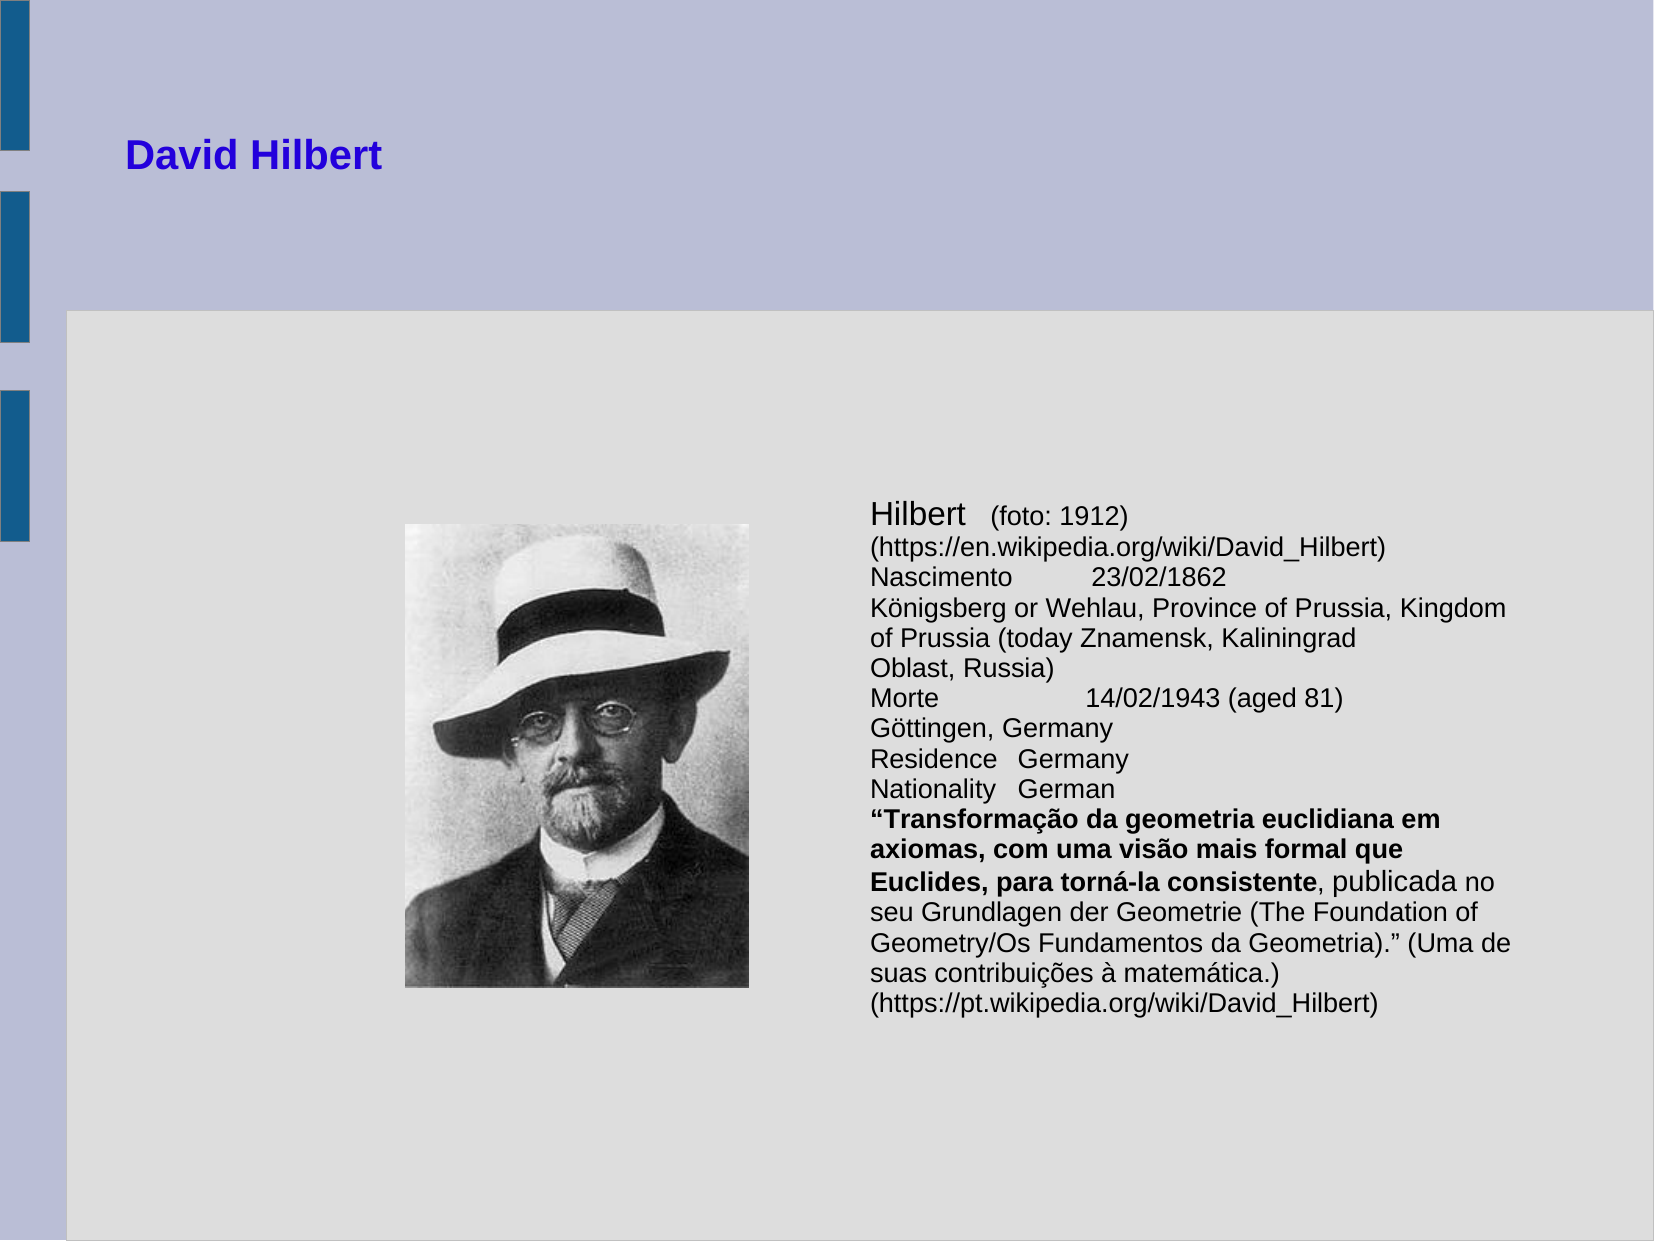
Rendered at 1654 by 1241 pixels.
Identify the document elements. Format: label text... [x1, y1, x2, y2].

picture [405, 524, 749, 988]
text_box Hilbert (foto: 1912) (https://en.wikipedia.org/wiki/David_Hilbert) Nascimento 23/02/1862 Königsberg or Wehlau, Province of Prussia, Kingdom of Prussia (today Znamensk, Kaliningrad Oblast, Russia) Morte 14/02/1943 (aged 81) Göttingen, Germany Residence Germany Nationality German “Transformação da geometria euclidiana em axiomas, com uma visão mais formal que Euclides, para torná-la consistente, publicada no seu Grundlagen der Geometrie (The Foundation of Geometry/Os Fundamentos da Geometria).” (Uma de suas contribuições à matemática.) (https://pt.wikipedia.org/wiki/David_Hilbert) [870, 495, 1511, 1048]
title David Hilbert [105, 77, 1518, 286]
list [121, 344, 1534, 1127]
